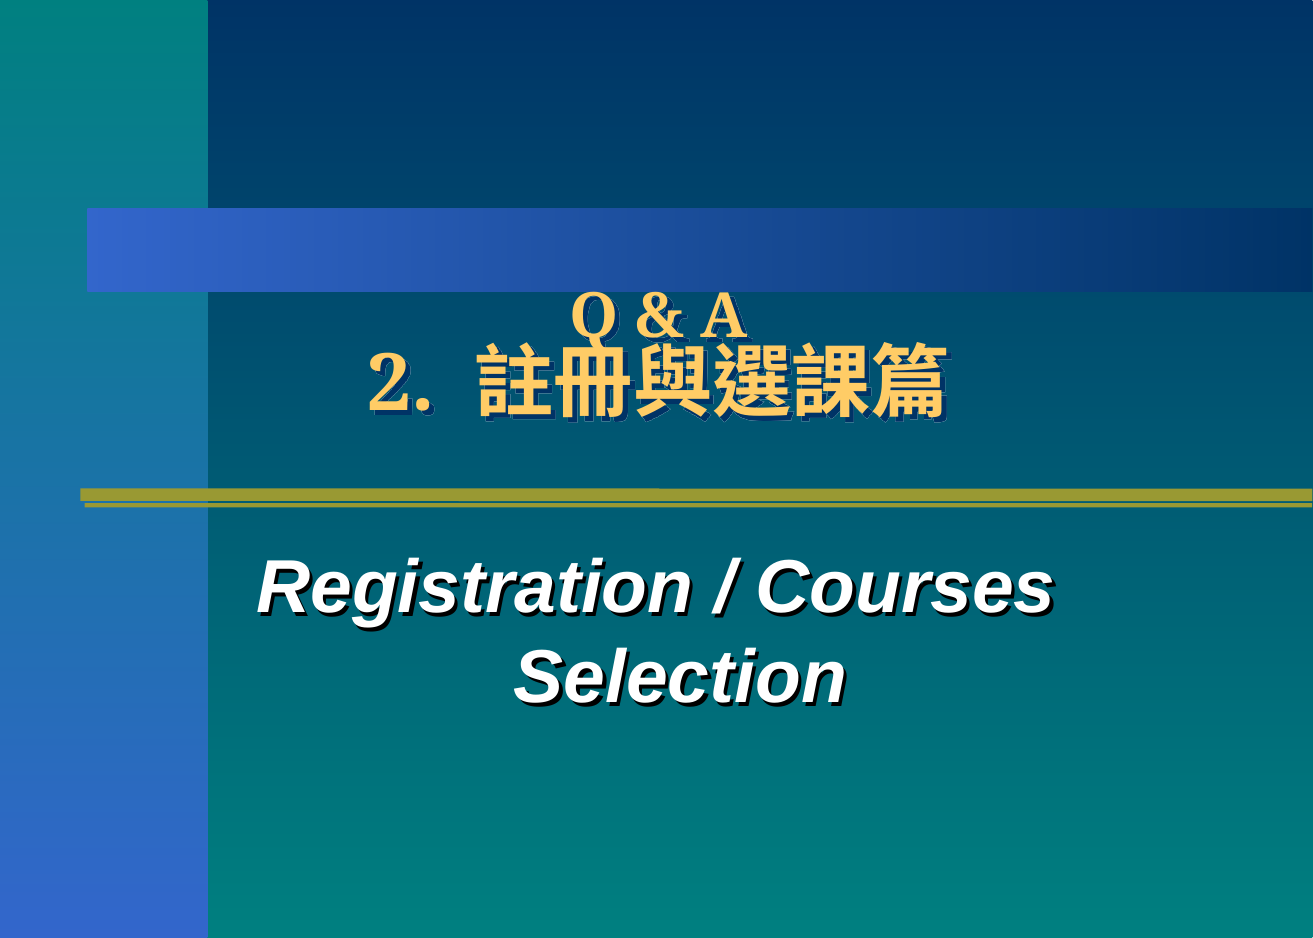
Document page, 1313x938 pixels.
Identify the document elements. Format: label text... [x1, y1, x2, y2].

text_box Registration / Courses Selection [197, 531, 1116, 863]
text_box [0, 0, 1312, 938]
text_box Q & A 2. 註冊與選課篇 [101, 280, 1217, 436]
